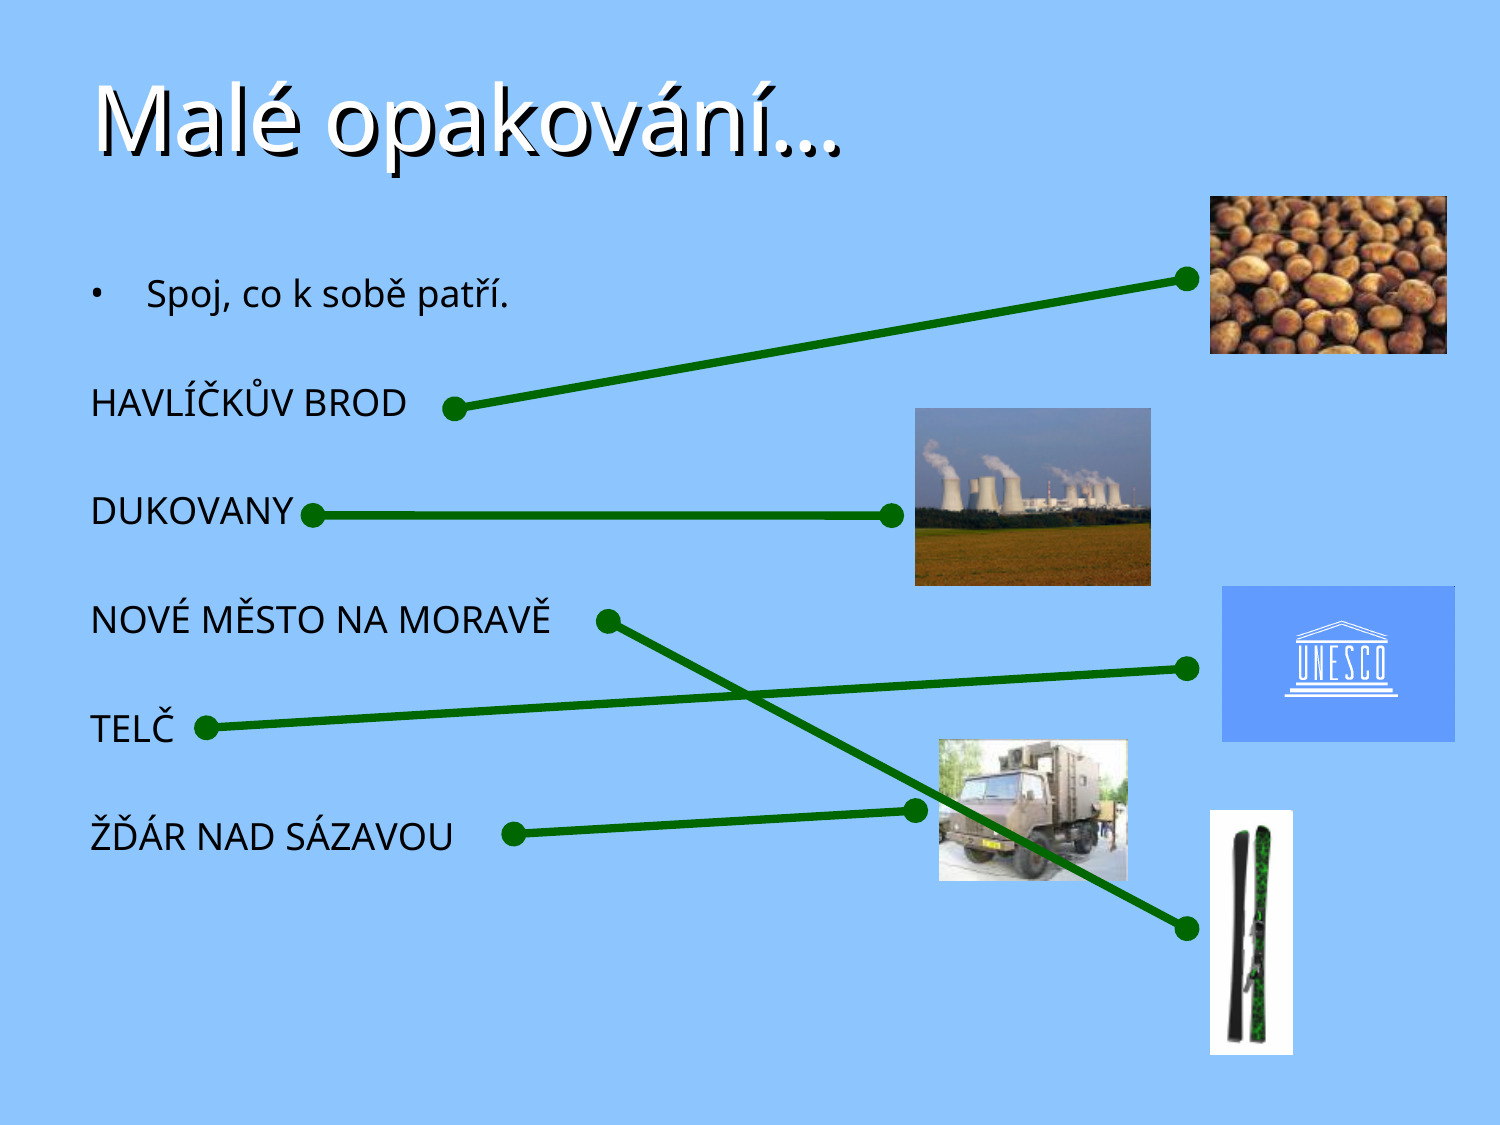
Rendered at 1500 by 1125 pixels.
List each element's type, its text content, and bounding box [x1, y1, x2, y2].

picture [1222, 586, 1455, 742]
list Spoj, co k sobě patří. HAVLÍČKŮV BROD DUKOVANY NOVÉ MĚSTO NA MORAVĚ TELČ ŽĎÁR NAD SÁZAVOU [75, 262, 621, 953]
picture [915, 408, 1151, 586]
picture [1210, 196, 1447, 354]
picture [939, 739, 1128, 881]
picture [1210, 810, 1293, 1055]
picture [939, 803, 1086, 881]
title Malé opakování… [75, 45, 1426, 185]
